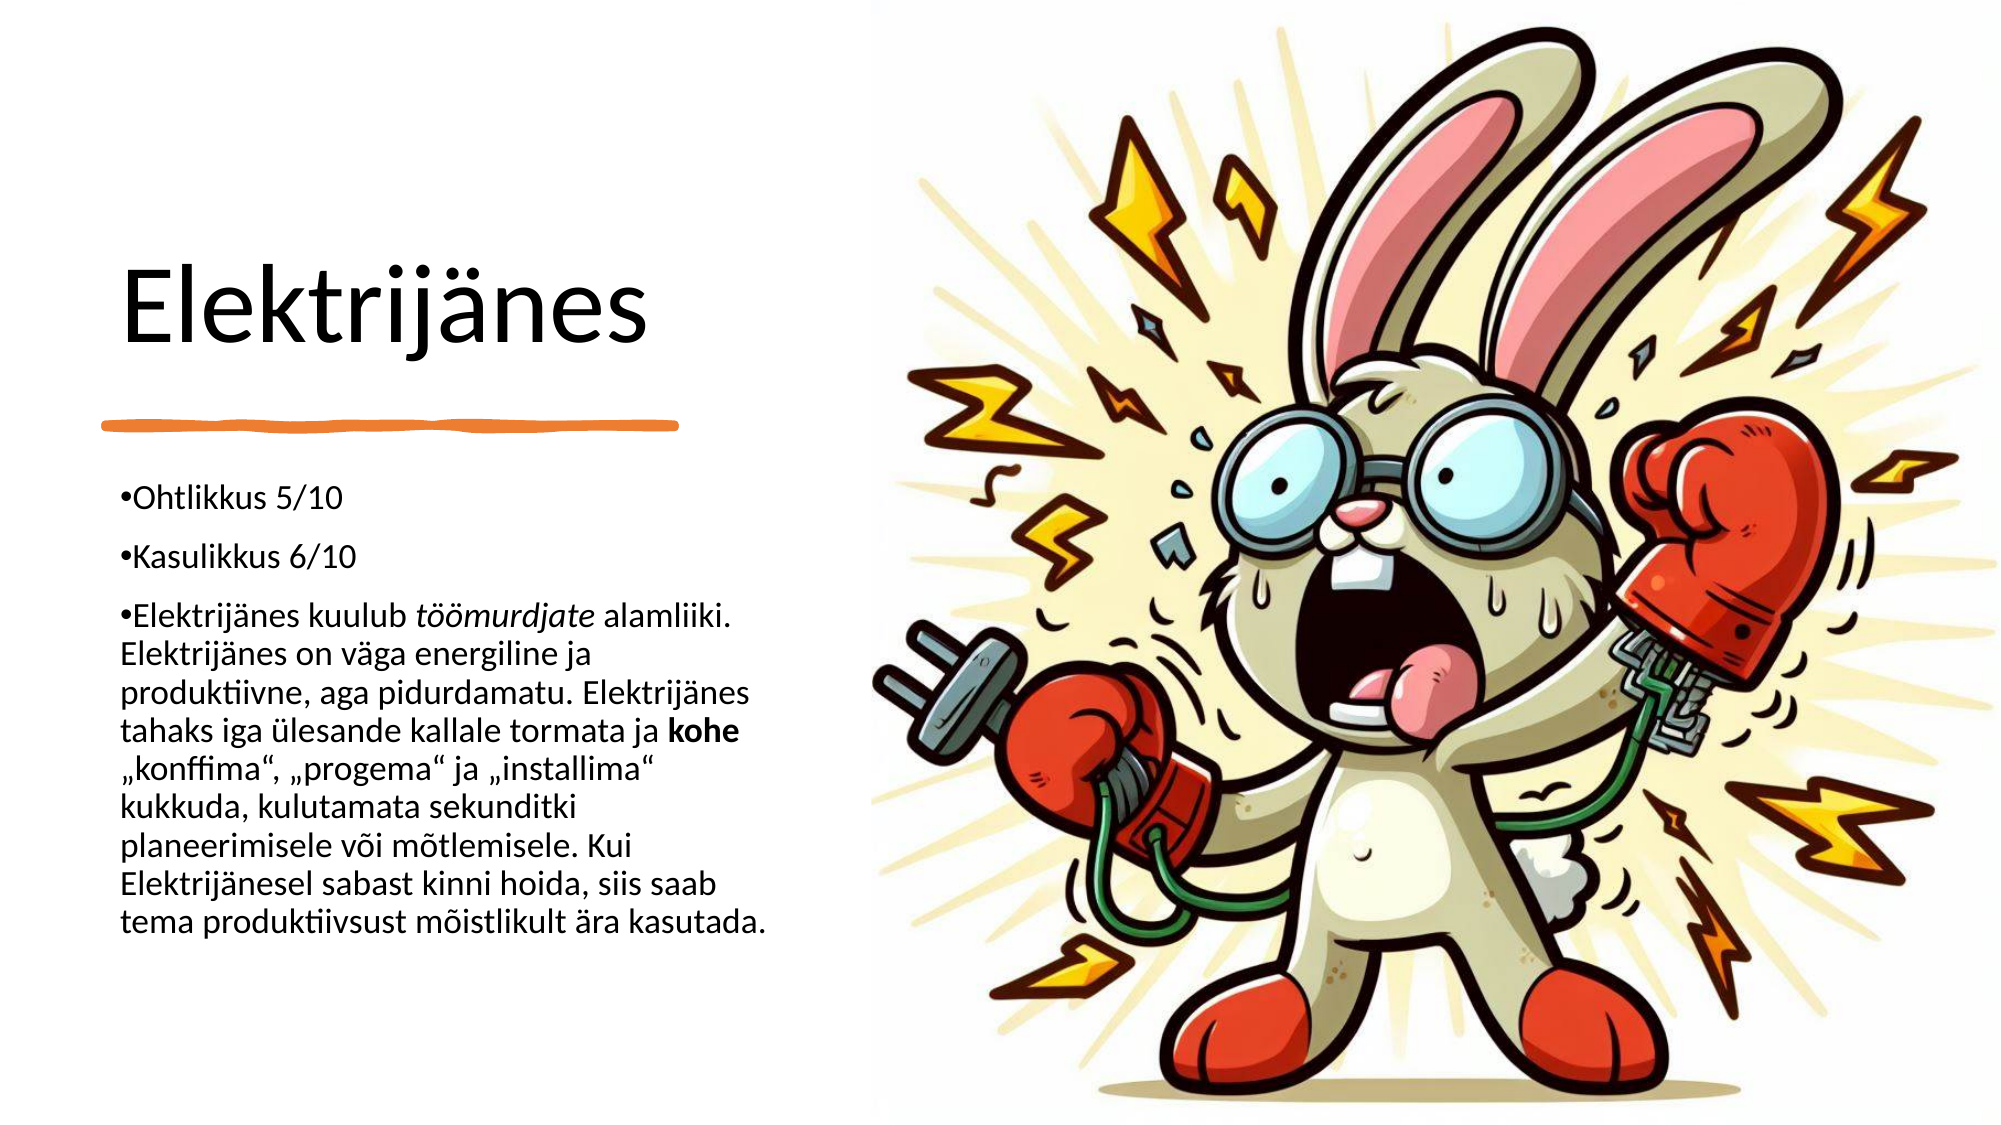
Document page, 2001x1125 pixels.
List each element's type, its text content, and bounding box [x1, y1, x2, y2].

text_box [0, 0, 871, 1125]
title Elektrijänes [105, 53, 822, 375]
list Ohtlikkus 5/10 Kasulikkus 6/10 Elektrijänes kuulub töömurdjate alamliiki. Elektrijänes on väga energiline ja produktiivne, aga pidurdamatu. Elektrijänes tahaks iga ülesande kallale tormata ja kohe „konffima“, „progema“ ja „installima“ kukkuda, kulutamata sekunditki planeerimisele või mõtlemisele. Kui Elektrijänesel sabast kinni hoida, siis saab tema produktiivsust mõistlikult ära kasutada. [105, 471, 802, 1016]
picture [871, 0, 2000, 1125]
